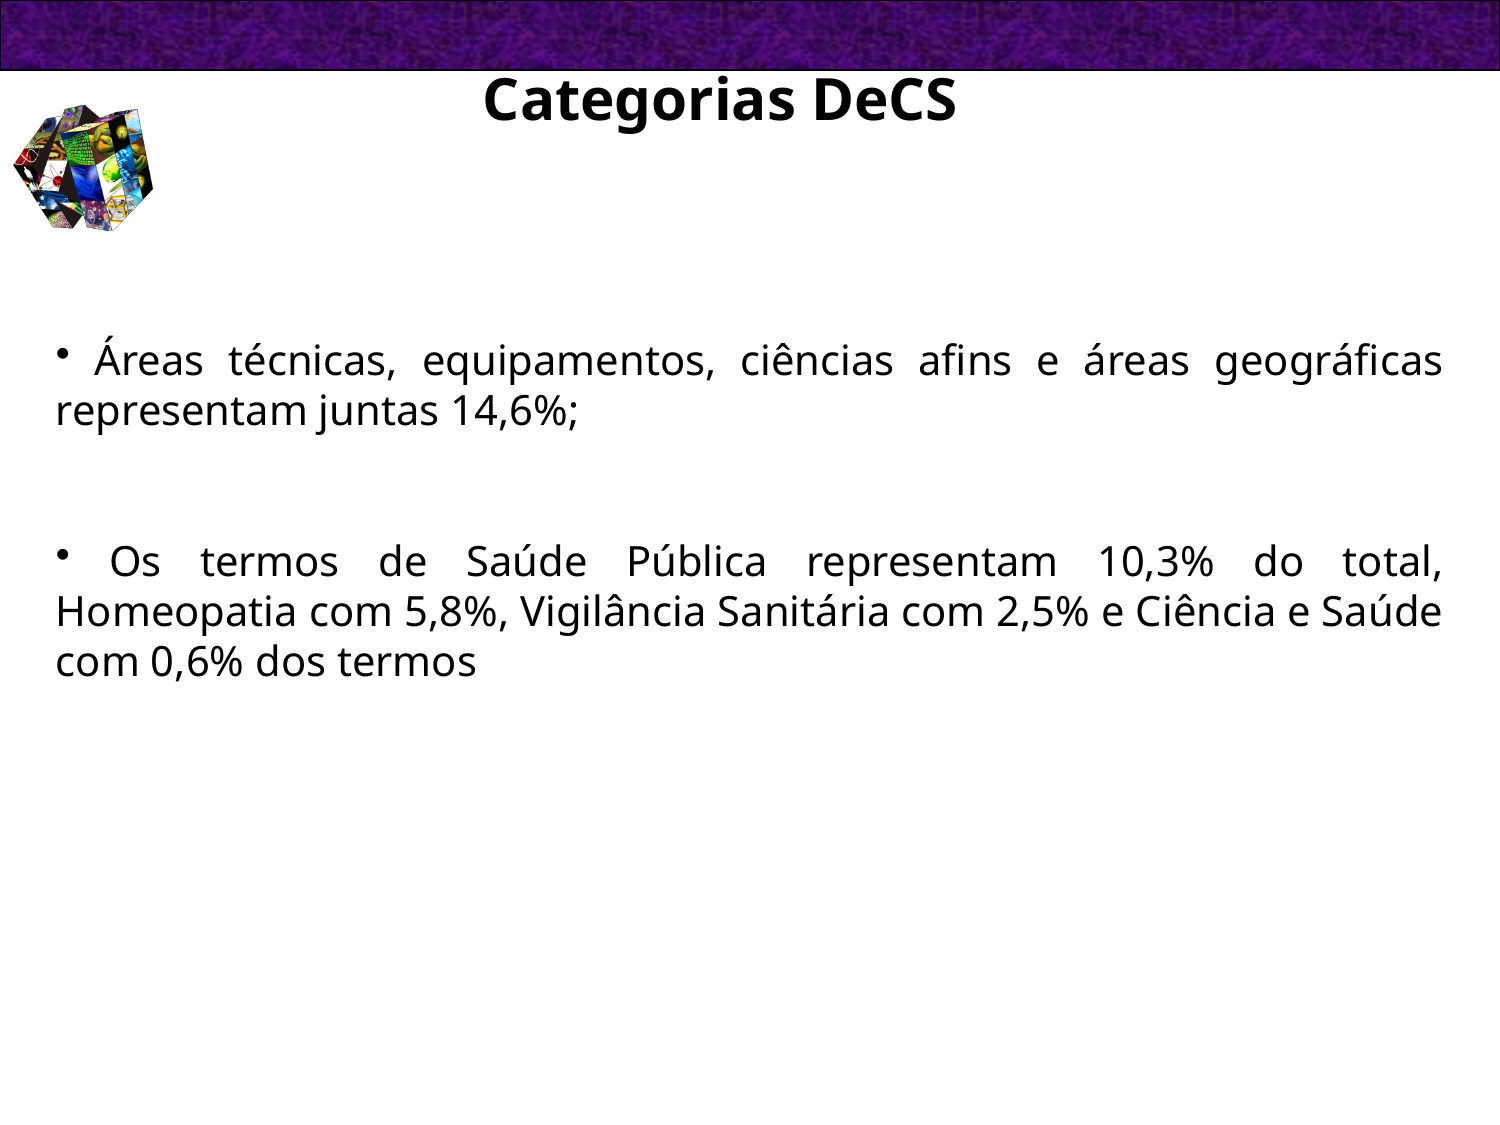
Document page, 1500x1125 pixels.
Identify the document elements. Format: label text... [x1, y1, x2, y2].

text_box Os termos de Saúde Pública representam 10,3% do total, Homeopatia com 5,8%, Vigilância Sanitária com 2,5% e Ciência e Saúde com 0,6% dos termos [41, 527, 1459, 693]
text_box Áreas técnicas, equipamentos, ciências afins e áreas geográficas representam juntas 14,6%; [41, 326, 1459, 442]
text_box Categorias DeCS [159, 54, 1282, 140]
picture [1, 1, 1499, 69]
